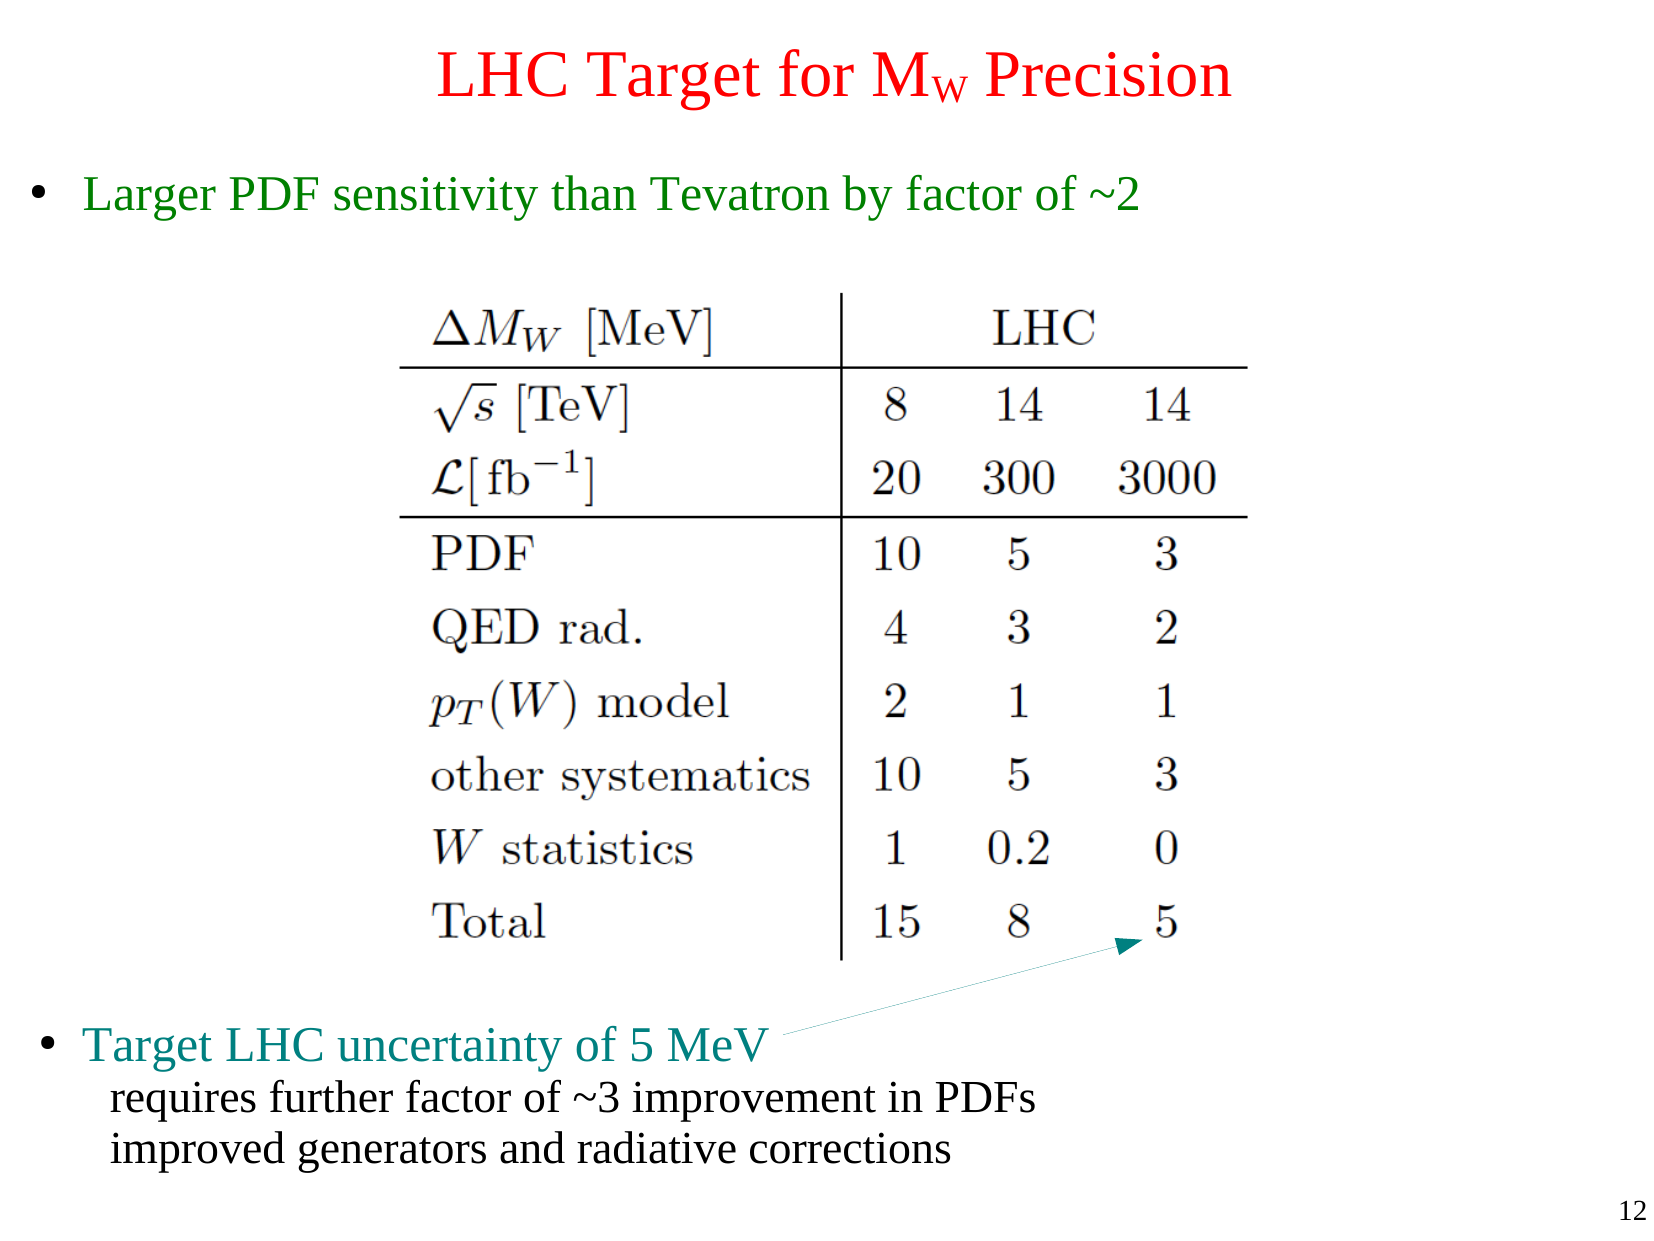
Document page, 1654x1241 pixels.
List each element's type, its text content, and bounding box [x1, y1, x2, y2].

title LHC Target for MW Precision [128, 5, 1541, 85]
picture [380, 281, 1276, 963]
list Larger PDF sensitivity than Tevatron by factor of ~2 [11, 85, 1647, 867]
text_box Target LHC uncertainty of 5 MeV requires further factor of ~3 improvement in PDFs improved generators and radiative corrections [38, 1016, 1654, 1225]
